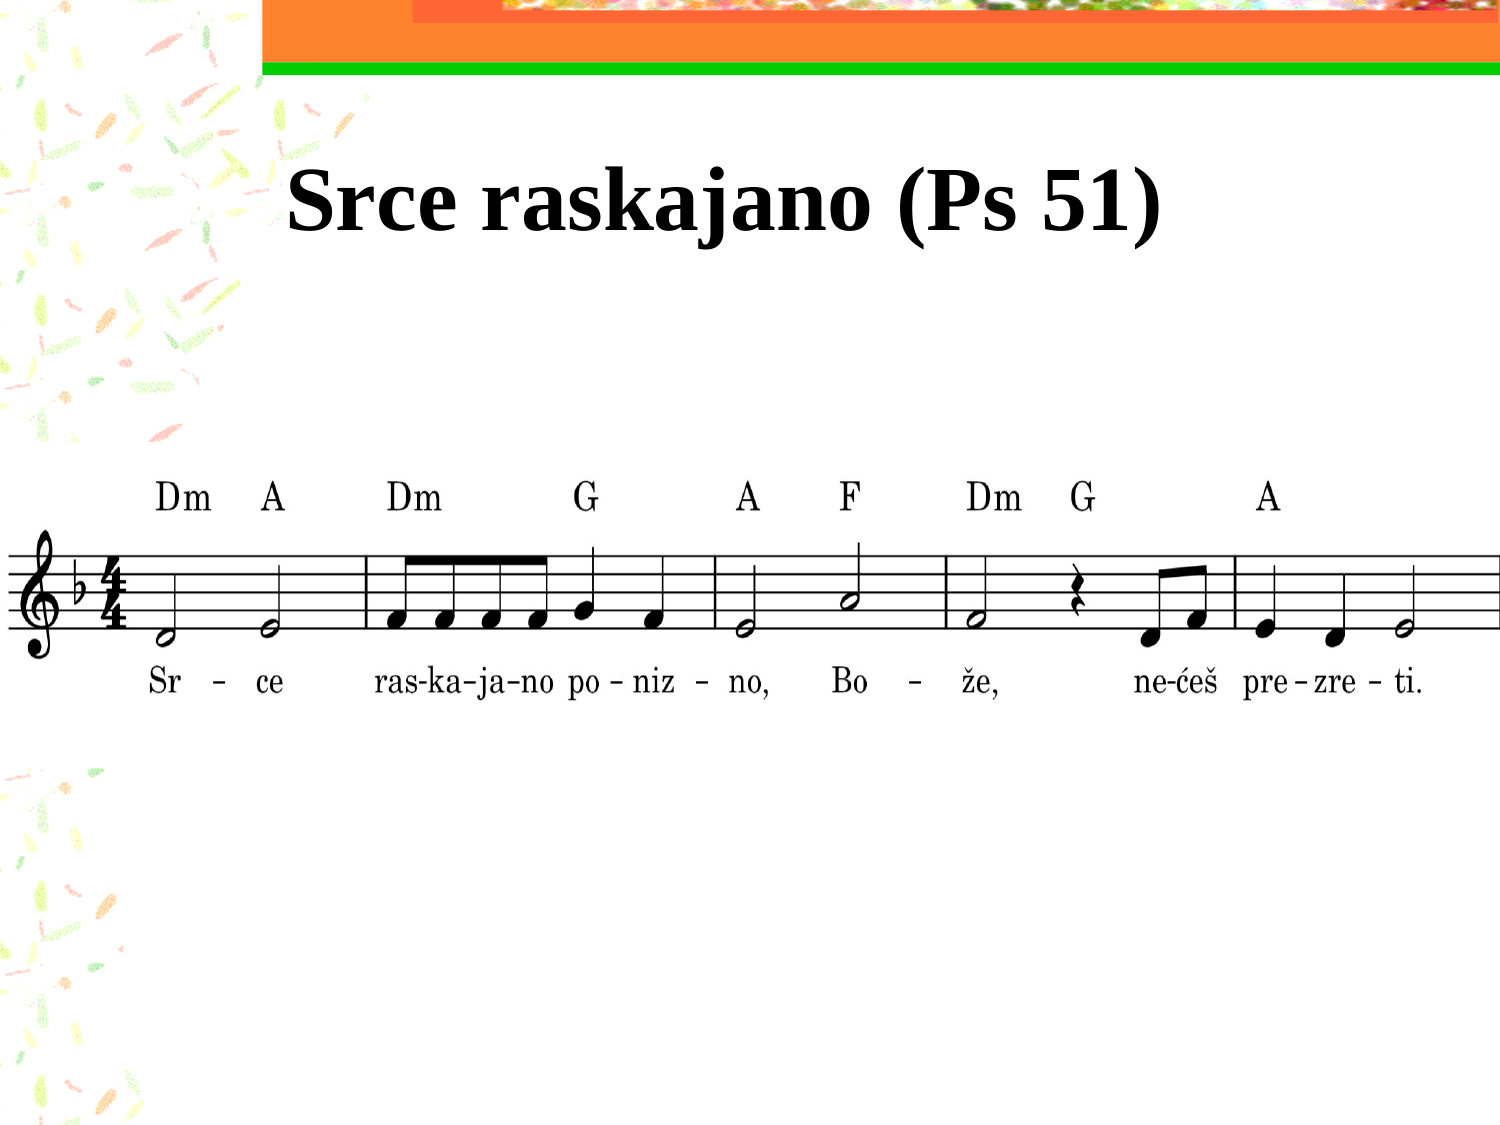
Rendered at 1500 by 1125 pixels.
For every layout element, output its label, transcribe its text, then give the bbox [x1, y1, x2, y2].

picture [0, 0, 1500, 1125]
text_box Srce raskajano (Ps 51) [87, 99, 1363, 288]
picture [412, 0, 1500, 23]
